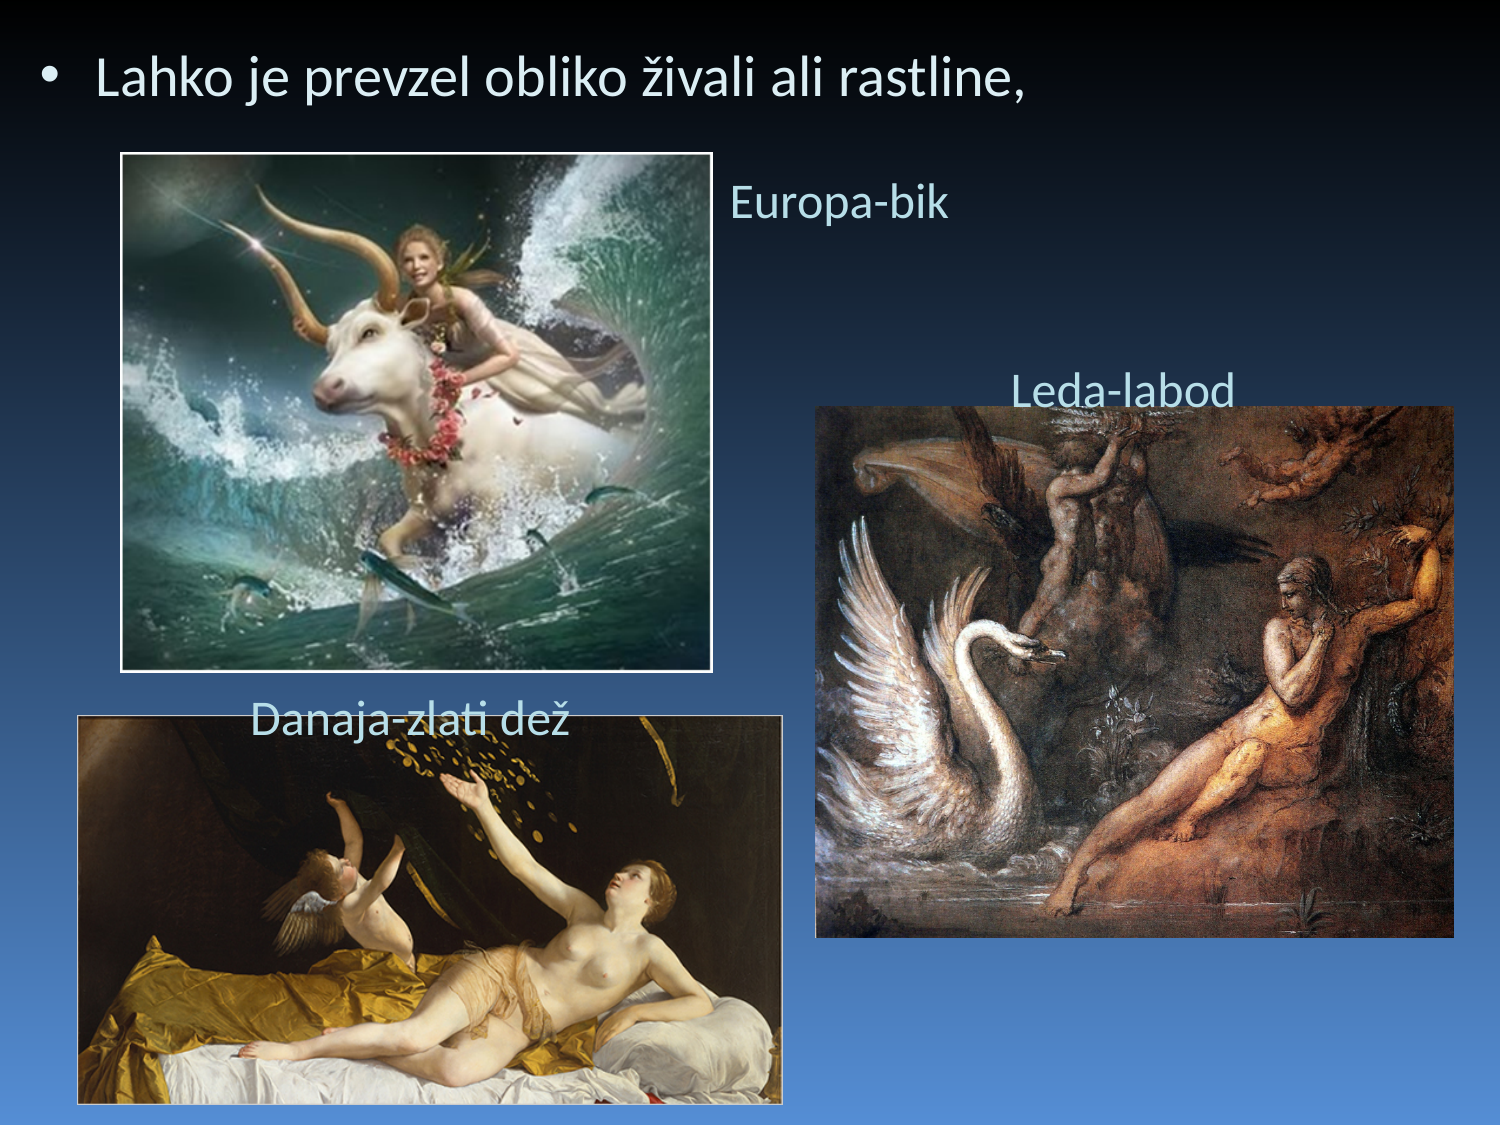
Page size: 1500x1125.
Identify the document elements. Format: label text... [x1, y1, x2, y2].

text_box Europa-bik [714, 160, 1034, 236]
text_box Danaja-zlati dež [235, 677, 625, 753]
text_box Leda-labod [995, 349, 1274, 425]
list Lahko je prevzel obliko živali ali rastline, [24, 31, 1350, 958]
picture [77, 715, 783, 1105]
picture [815, 406, 1454, 938]
picture [120, 152, 713, 673]
